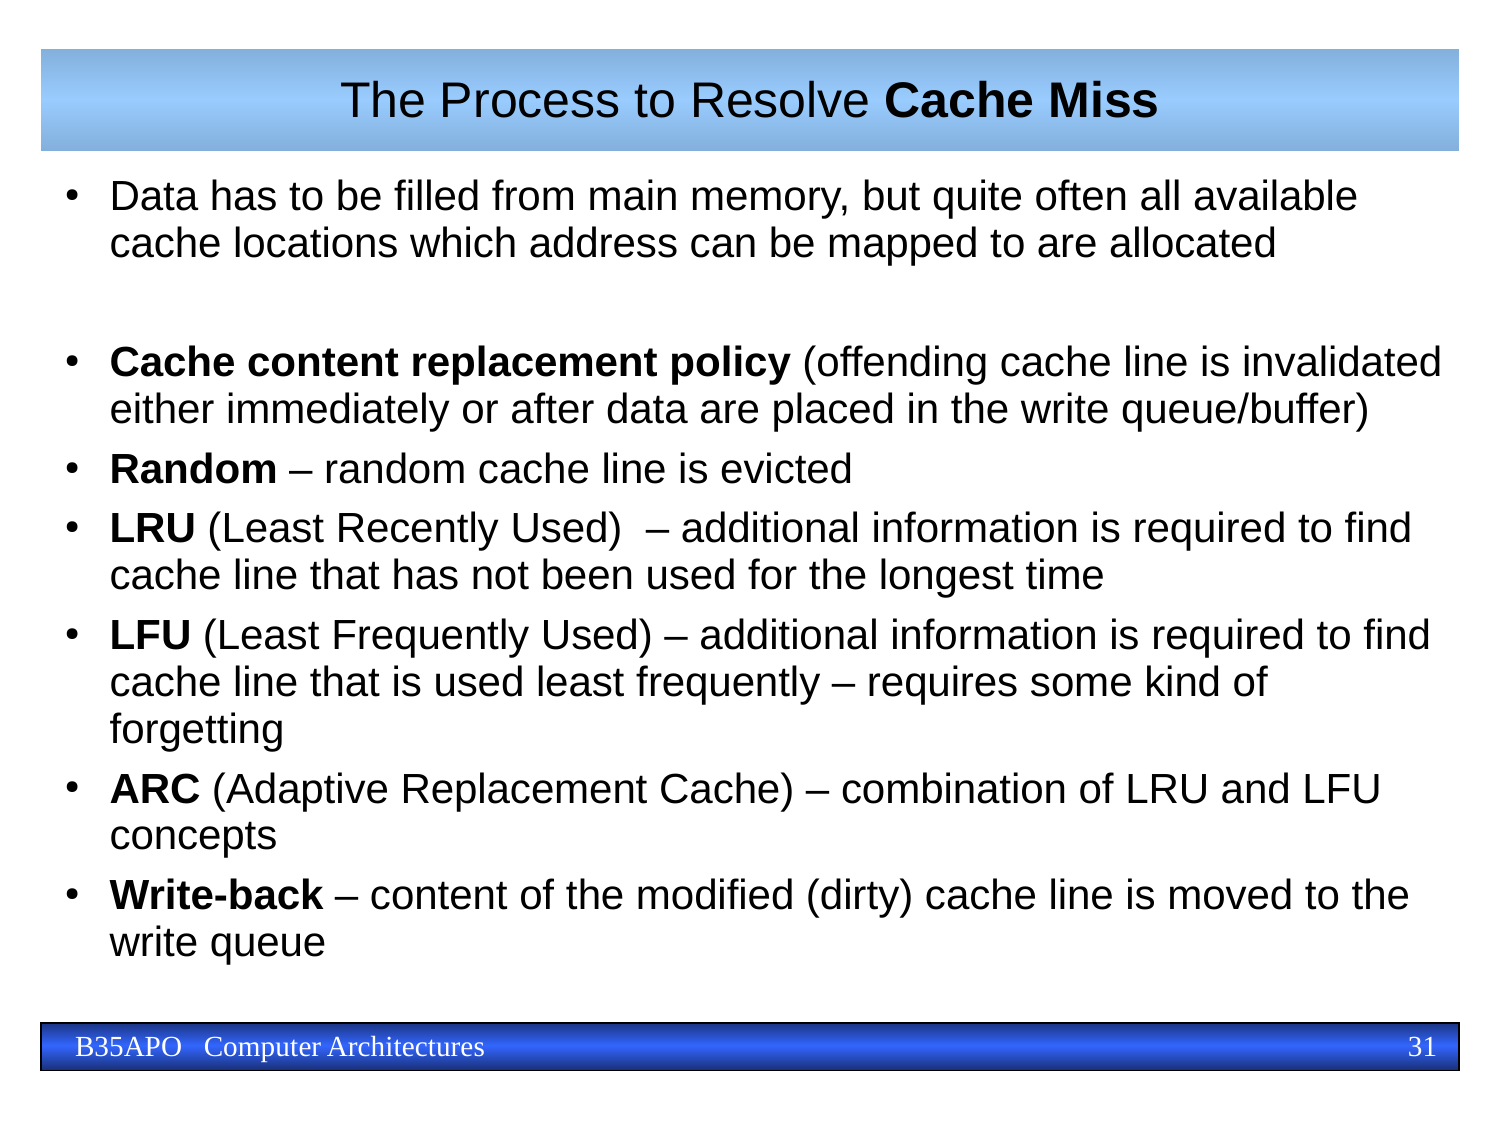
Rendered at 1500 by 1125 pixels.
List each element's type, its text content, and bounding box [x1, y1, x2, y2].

title The Process to Resolve Cache Miss [41, 49, 1459, 151]
list Data has to be filled from main memory, but quite often all available cache locations which address can be mapped to are allocated Cache content replacement policy (offending cache line is invalidated either immediately or after data are placed in the write queue/buffer) Random – random cache line is evicted LRU (Least Recently Used) – additional information is required to find cache line that has not been used for the longest time LFU (Least Frequently Used) – additional information is required to find cache line that is used least frequently – requires some kind of forgetting ARC (Adaptive Replacement Cache) – combination of LRU and LFU concepts Write-back – content of the modified (dirty) cache line is moved to the write queue [49, 172, 1450, 1013]
